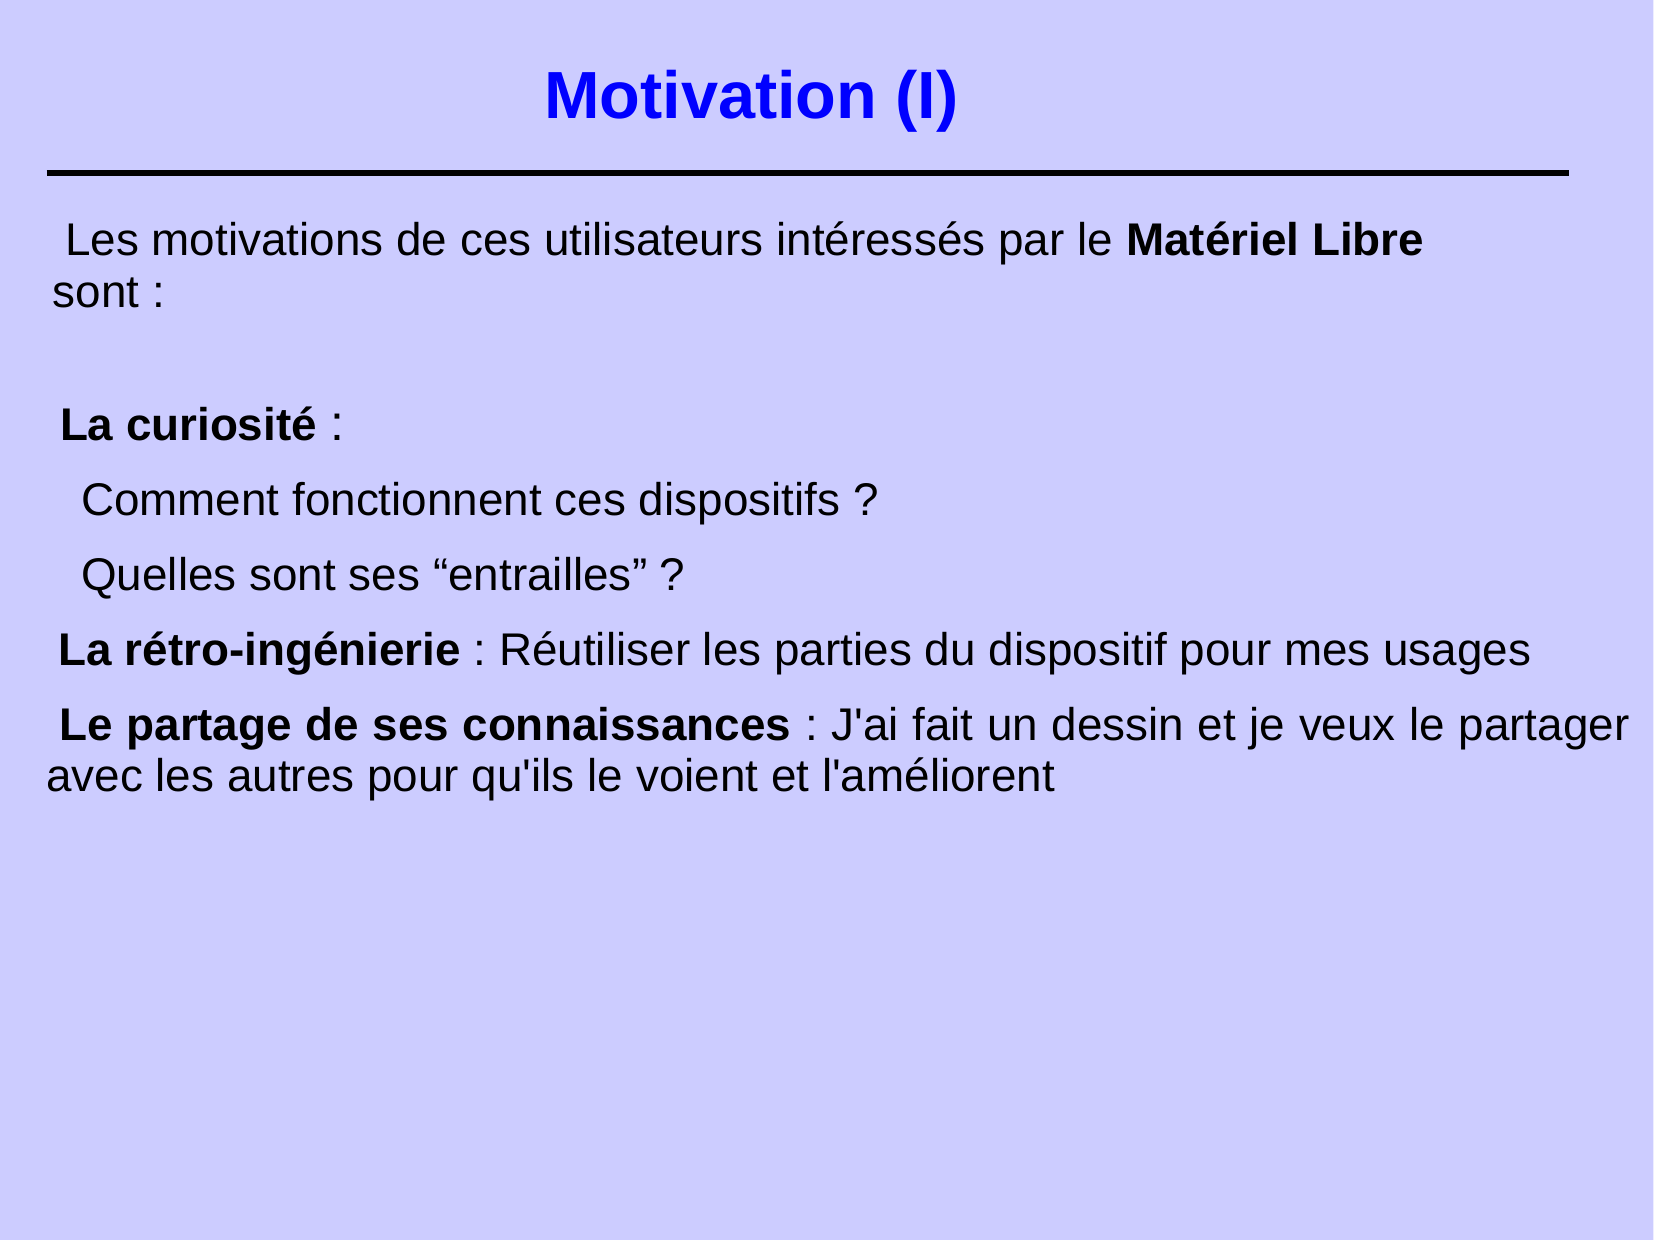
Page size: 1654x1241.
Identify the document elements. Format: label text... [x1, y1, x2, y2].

text_box La curiosité : Comment fonctionnent ces dispositifs ? Quelles sont ses “entrailles” ? La rétro-ingénierie : Réutiliser les parties du dispositif pour mes usages Le partage de ses connaissances : J'ai fait un dessin et je veux le partager avec les autres pour qu'ils le voient et l'améliorent [45, 394, 1632, 929]
title Motivation (I) [114, 0, 1390, 170]
text_box Les motivations de ces utilisateurs intéressés par le Matériel Libre sont : [52, 211, 1551, 323]
